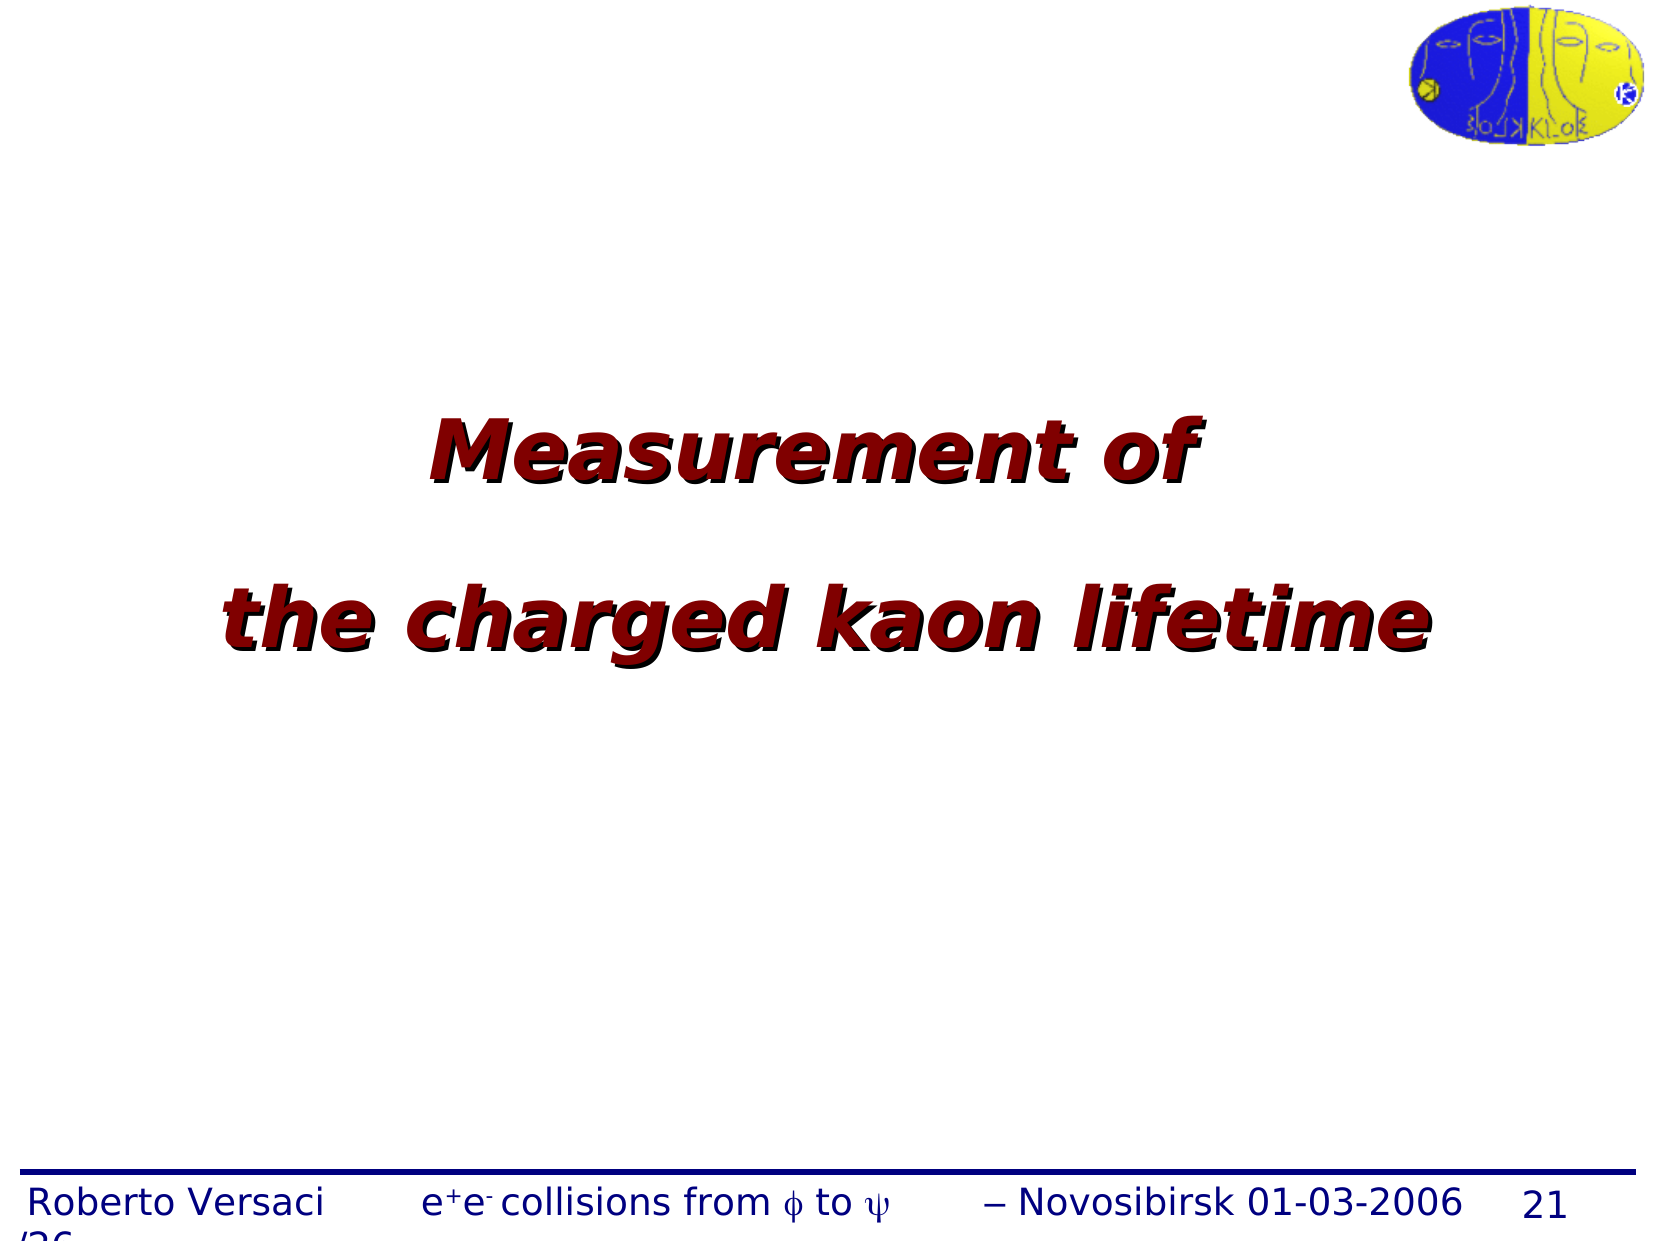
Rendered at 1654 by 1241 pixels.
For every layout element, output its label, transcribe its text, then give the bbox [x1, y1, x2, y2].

picture [1398, 0, 1654, 151]
text_box Measurement of the charged kaon lifetime [205, 394, 1448, 675]
